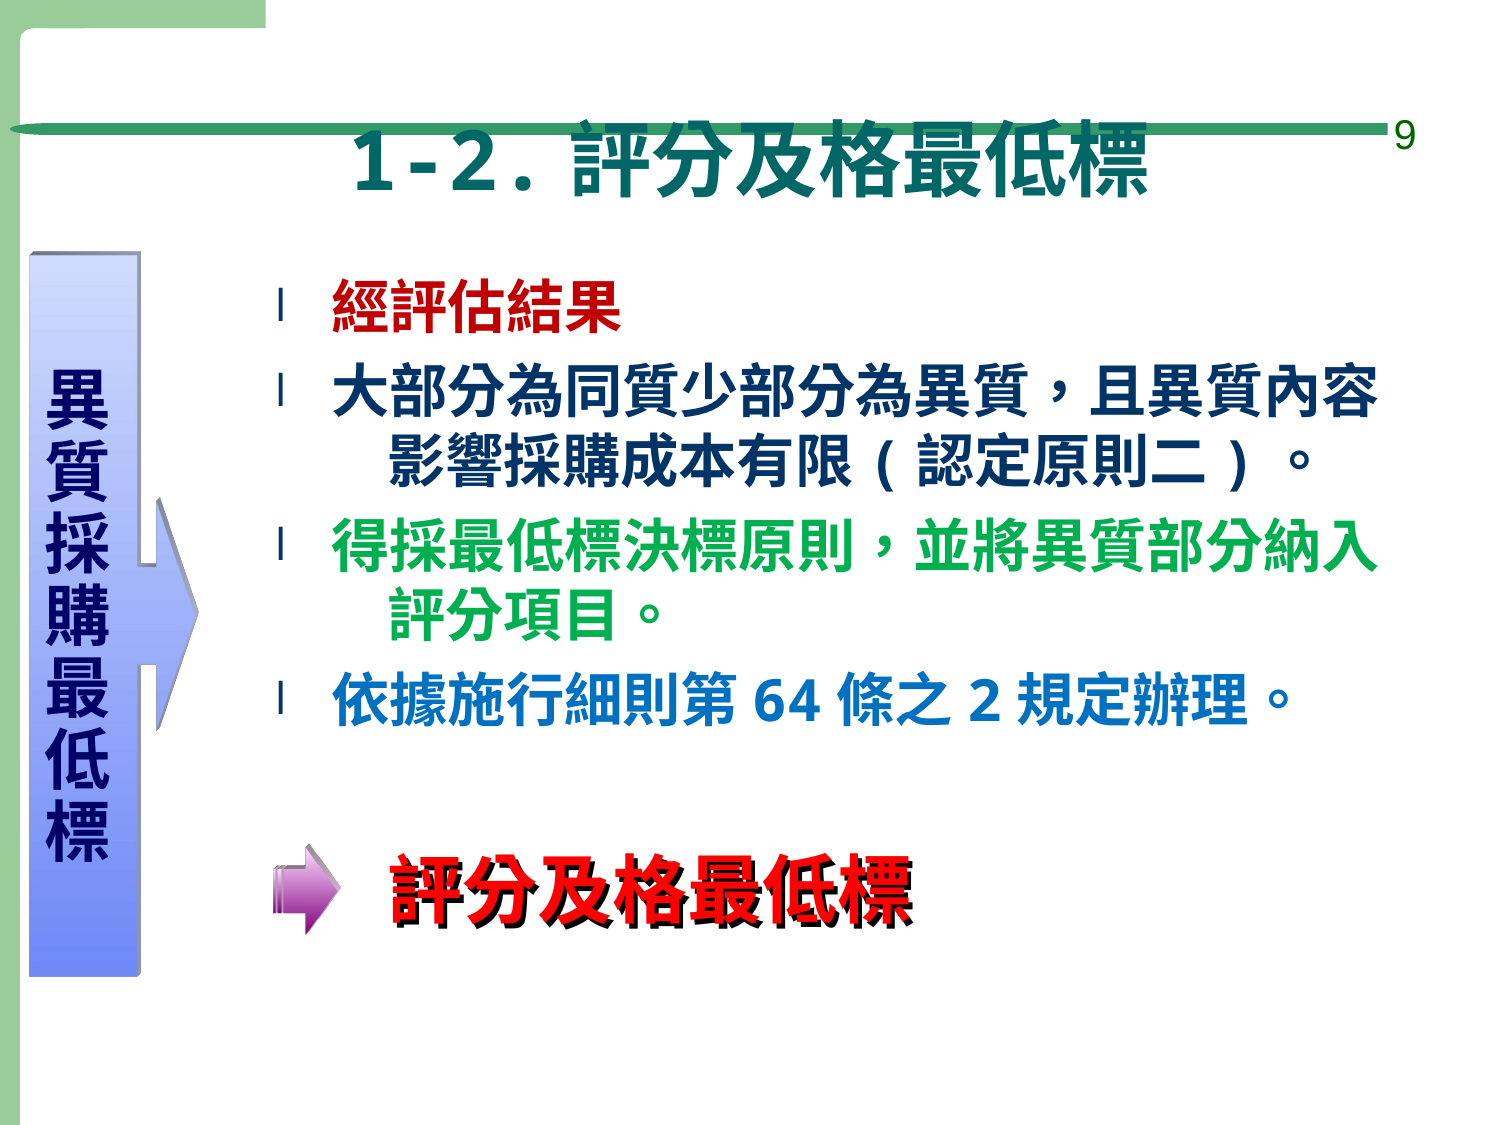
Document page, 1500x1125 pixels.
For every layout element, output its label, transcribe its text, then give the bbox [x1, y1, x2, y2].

list 經評估結果 大部分為同質少部分為異質，且異質內容影響採購成本有限(認定原則二)。 得採最低標決標原則，並將異質部分納入評分項目。 依據施行細則第64條之2規定辦理。 [259, 262, 1426, 787]
text_box 評分及格最低標 [372, 835, 927, 941]
text_box [284, 850, 336, 932]
title 1-2.評分及格最低標 [0, 0, 1500, 126]
text_box [1378, 90, 1491, 166]
